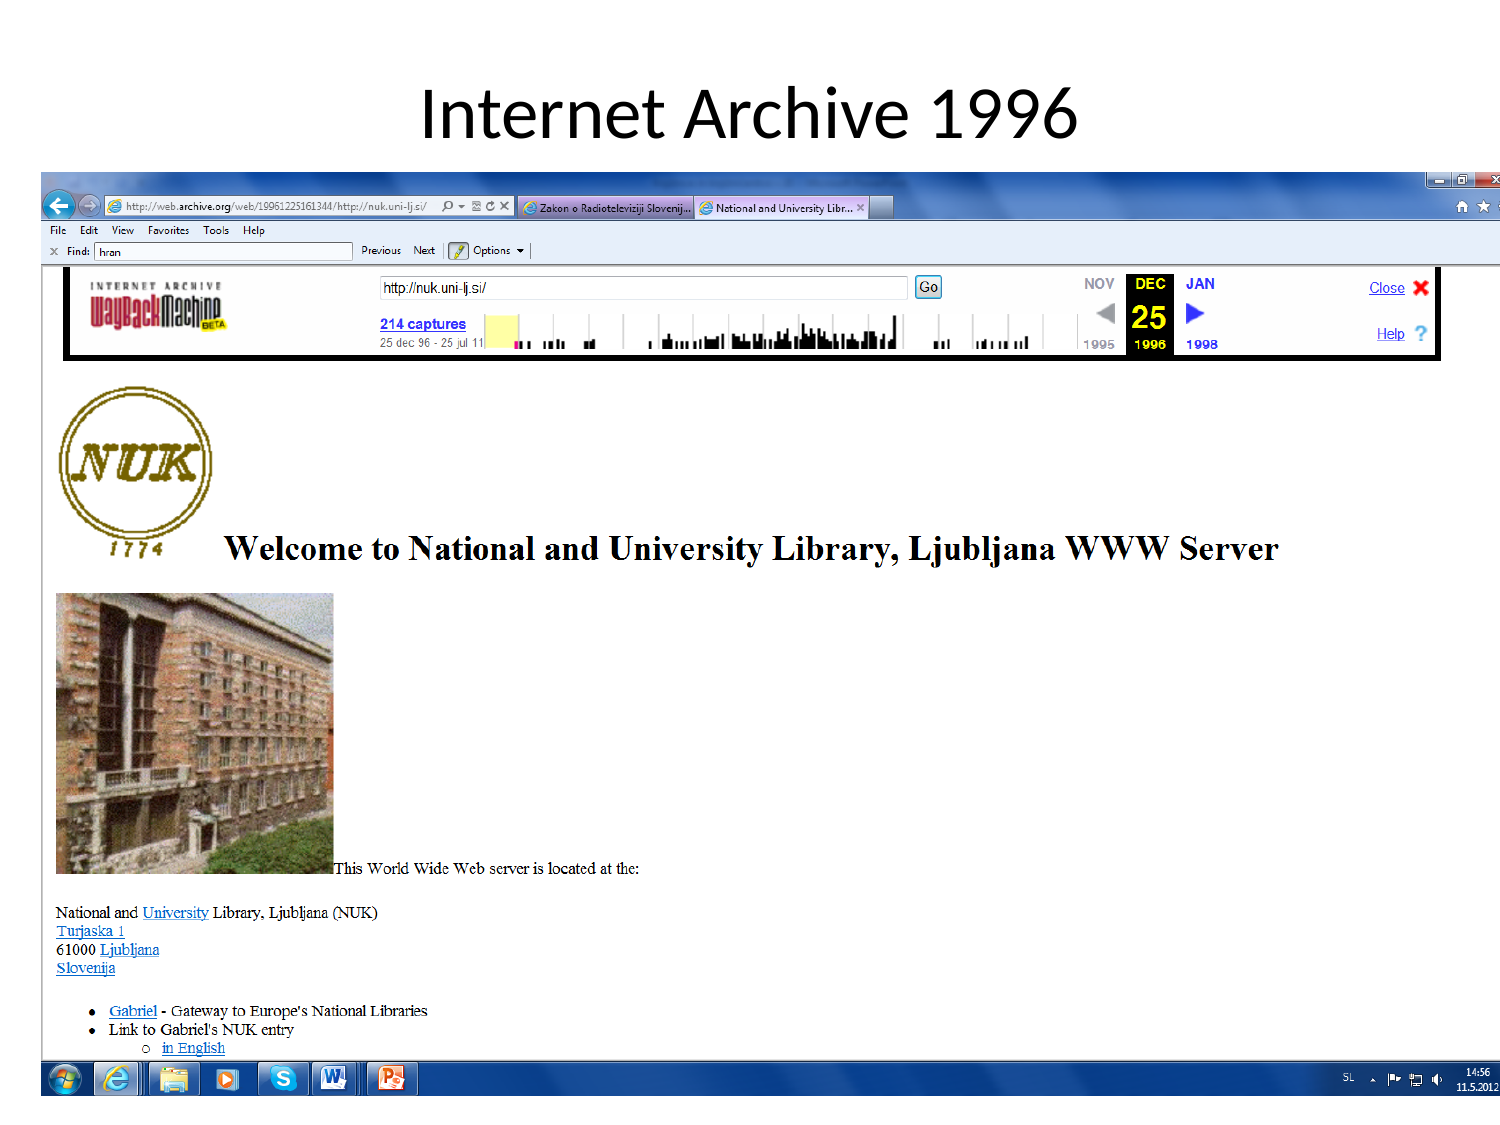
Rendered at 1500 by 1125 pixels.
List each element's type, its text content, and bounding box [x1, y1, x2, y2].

picture [41, 172, 1500, 1096]
title Internet Archive 1996 [75, 45, 1425, 172]
